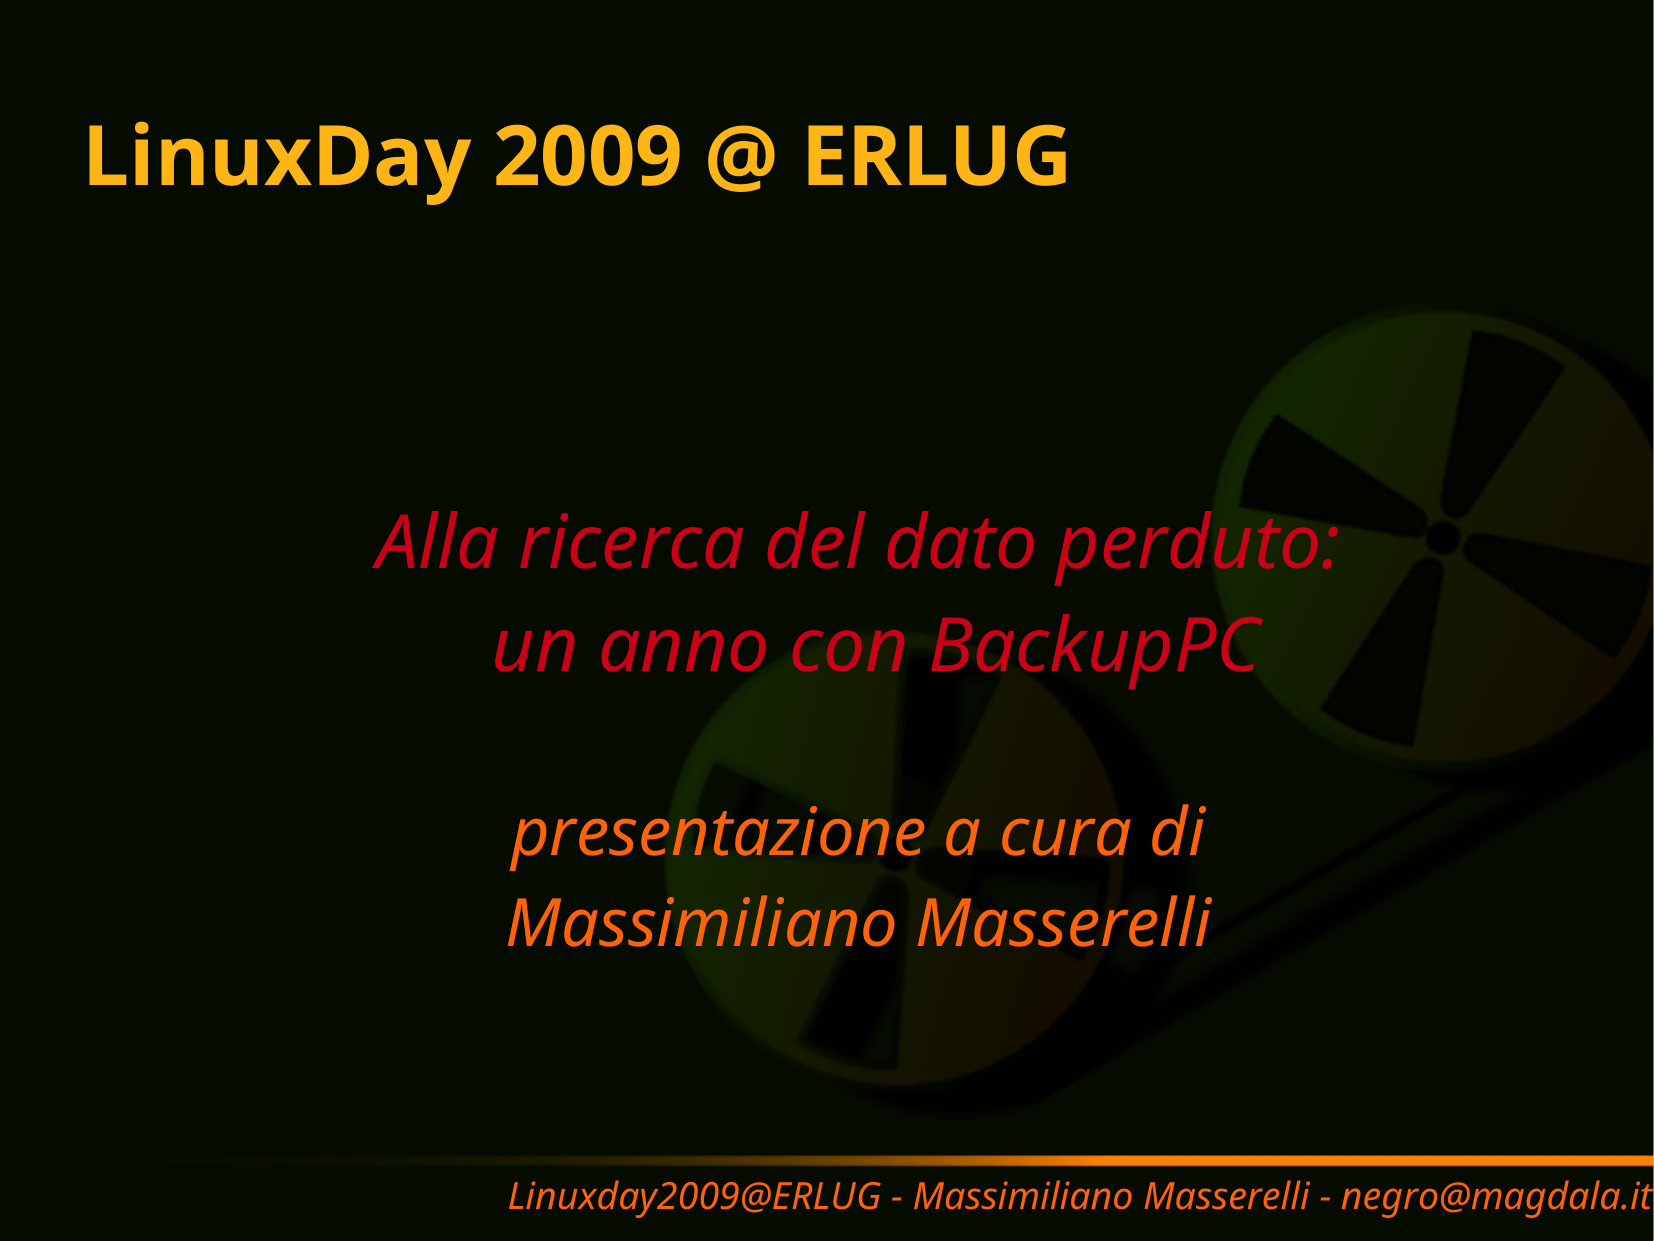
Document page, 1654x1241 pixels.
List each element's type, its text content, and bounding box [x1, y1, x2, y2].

subtitle Alla ricerca del dato perduto: un anno con BackupPC presentazione a cura di Massimiliano Masserelli [121, 322, 1561, 1133]
title LinuxDay 2009 @ ERLUG [82, 56, 1571, 250]
